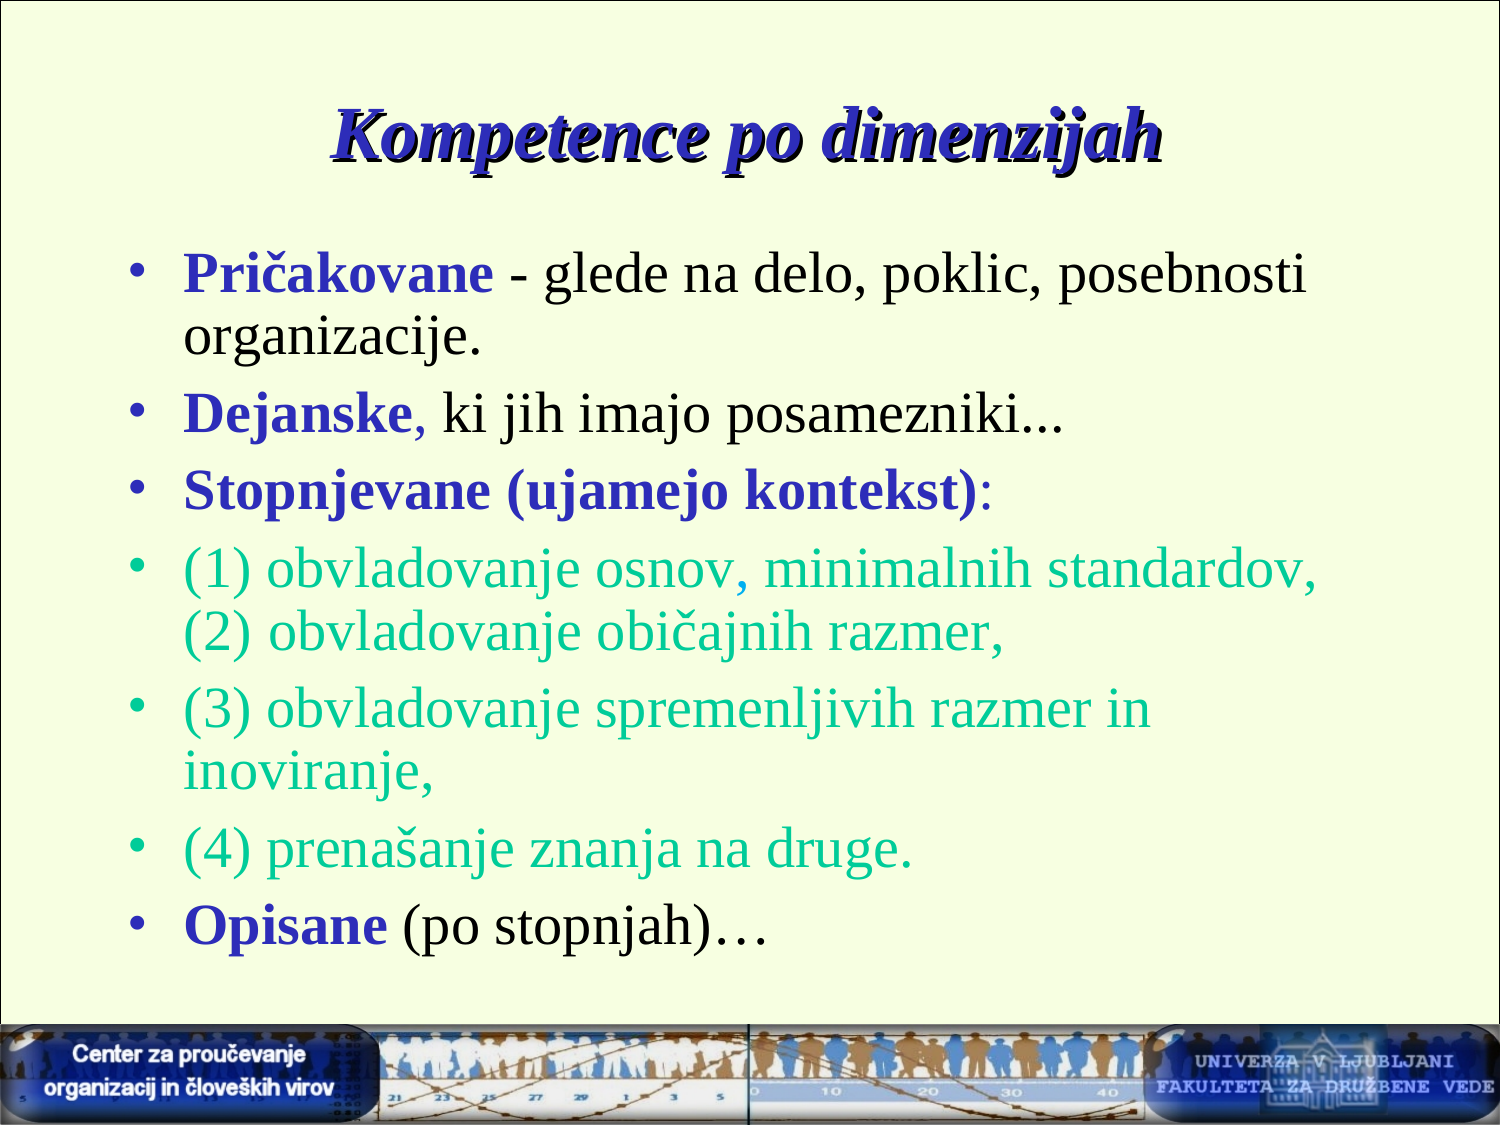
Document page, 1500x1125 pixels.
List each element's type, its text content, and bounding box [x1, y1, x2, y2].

title Kompetence po dimenzijah [105, 35, 1388, 223]
list Pričakovane - glede na delo, poklic, posebnosti organizacije. Dejanske, ki jih imajo posamezniki... Stopnjevane (ujamejo kontekst): (1) obvladovanje osnov, minimalnih standardov, (2) obvladovanje običajnih razmer, (3) obvladovanje spremenljivih razmer in inoviranje, (4) prenašanje znanja na druge. Opisane (po stopnjah)… [112, 234, 1388, 1001]
picture [0, 1024, 1500, 1125]
